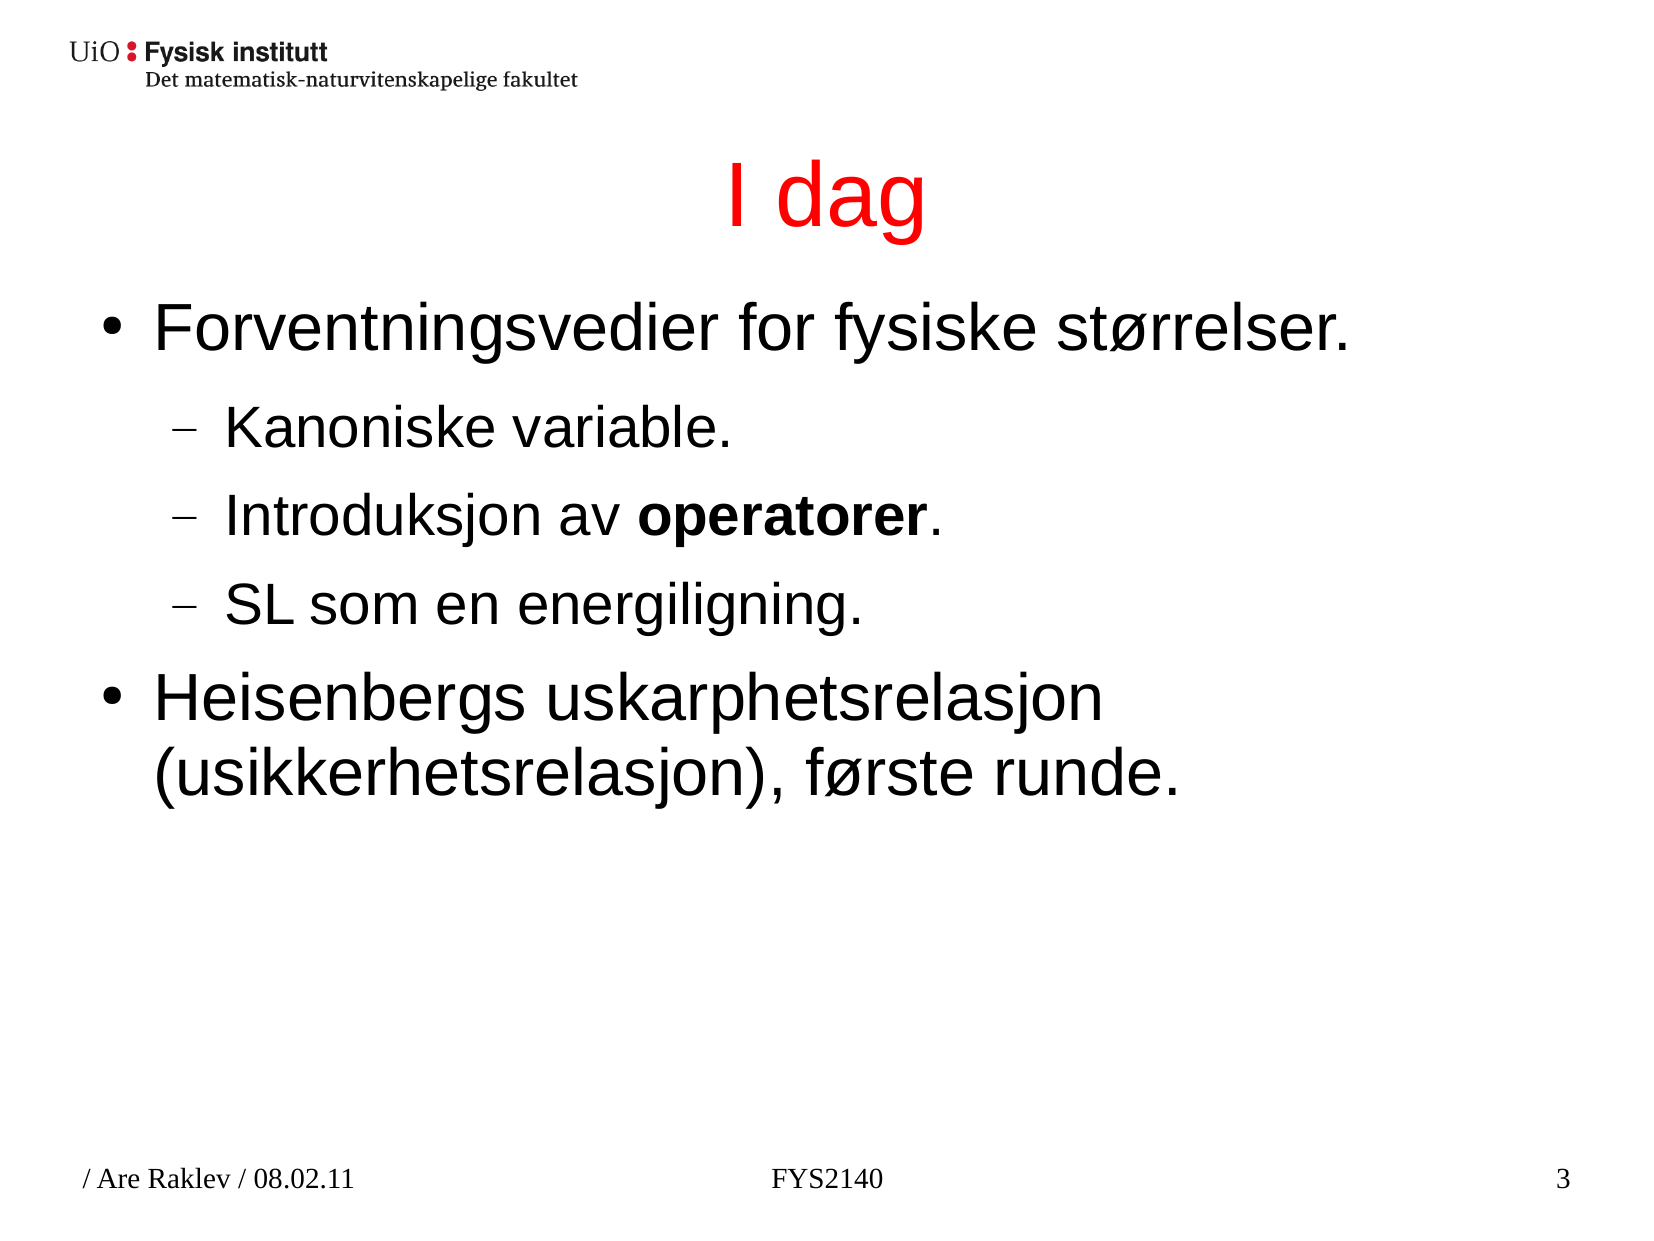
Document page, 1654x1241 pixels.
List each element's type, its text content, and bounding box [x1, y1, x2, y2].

list Forventningsvedier for fysiske størrelser. Kanoniske variable. Introduksjon av operatorer. SL som en energiligning. Heisenbergs uskarphetsrelasjon (usikkerhetsrelasjon), første runde. [82, 290, 1613, 1094]
title I dag [82, 90, 1571, 290]
picture [68, 37, 581, 93]
